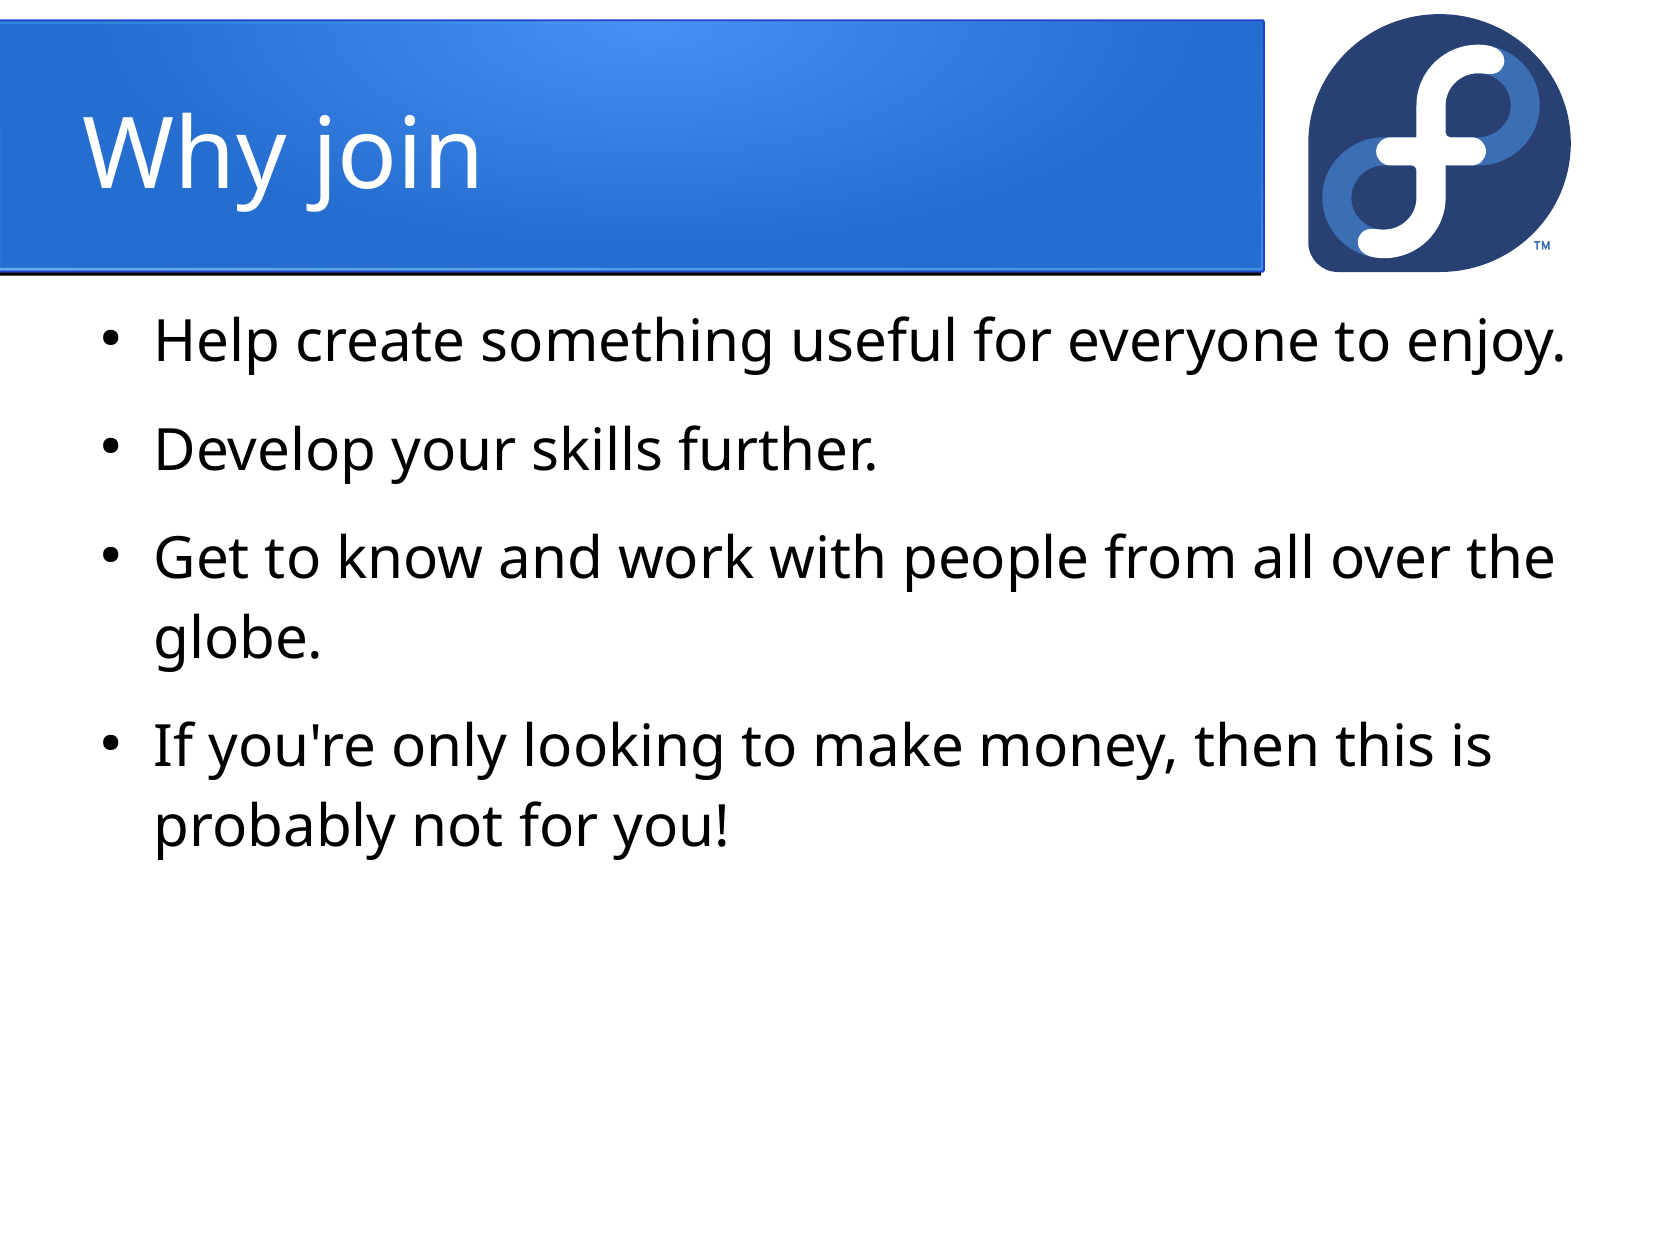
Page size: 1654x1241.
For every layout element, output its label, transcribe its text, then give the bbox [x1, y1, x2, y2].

list Help create something useful for everyone to enjoy. Develop your skills further. Get to know and work with people from all over the globe. If you're only looking to make money, then this is probably not for you! [82, 299, 1571, 1019]
title Why join [82, 47, 1235, 252]
